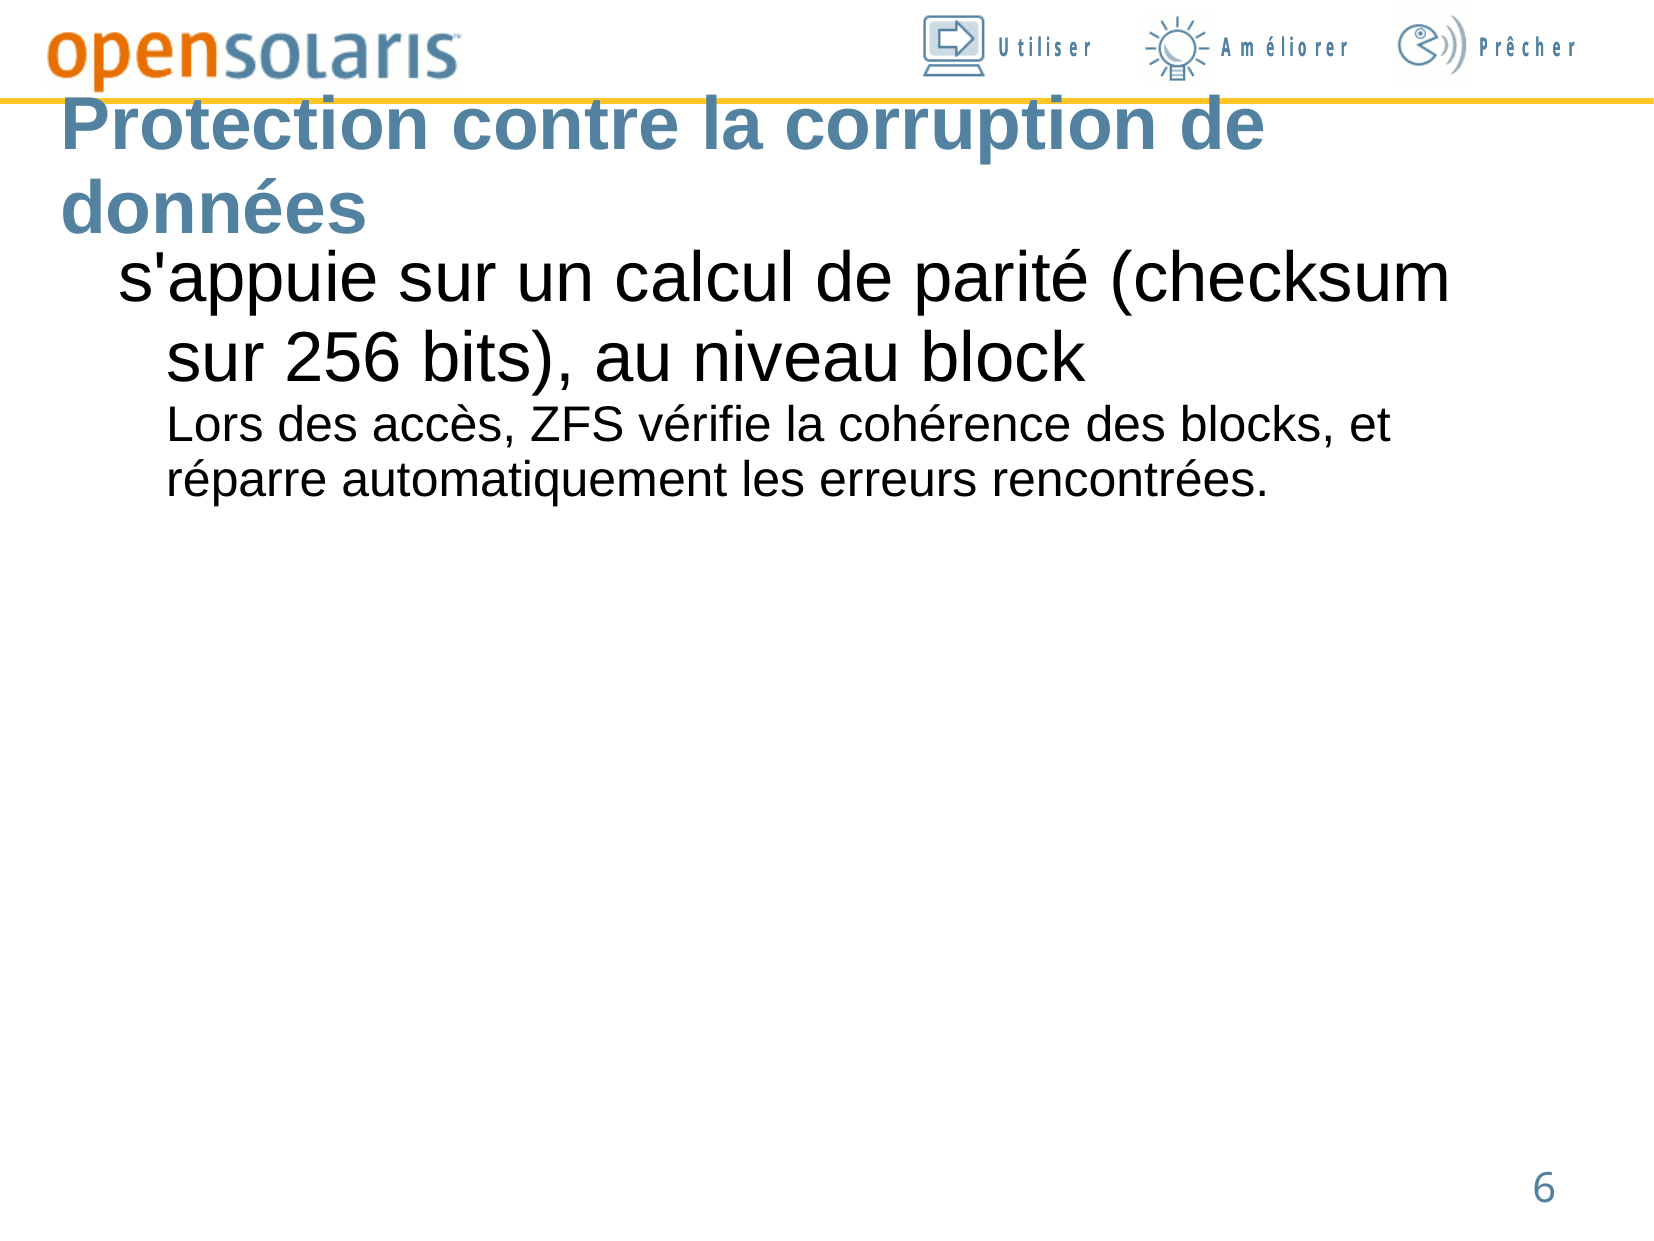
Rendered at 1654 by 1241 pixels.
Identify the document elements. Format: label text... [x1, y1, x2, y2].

list s'appuie sur un calcul de parité (checksum sur 256 bits), au niveau block Lors des accès, ZFS vérifie la cohérence des blocks, et réparre automatiquement les erreurs rencontrées. [98, 237, 1556, 1151]
picture [46, 31, 462, 94]
title Protection contre la corruption de données [60, 81, 1534, 250]
